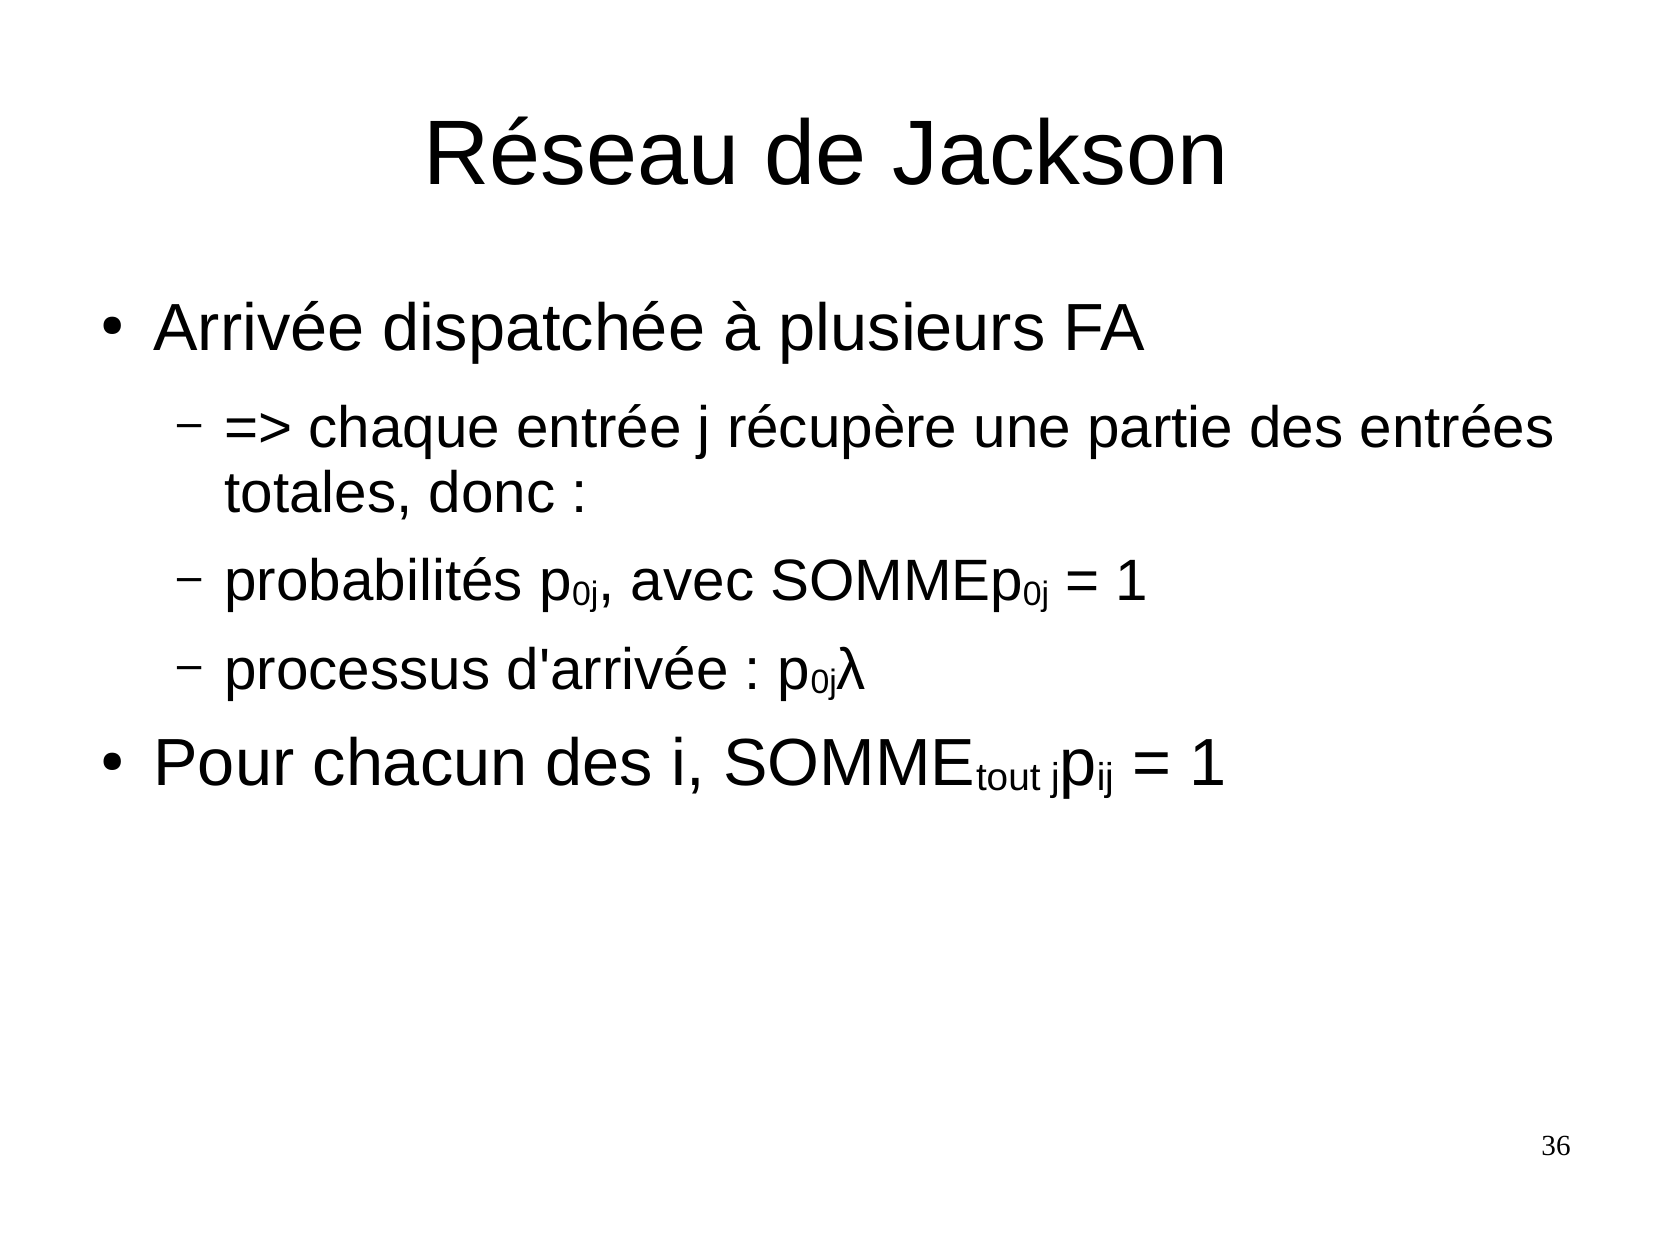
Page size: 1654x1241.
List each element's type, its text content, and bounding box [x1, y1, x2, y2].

list Arrivée dispatchée à plusieurs FA => chaque entrée j récupère une partie des entrées totales, donc : probabilités p0j, avec SOMMEp0j = 1 processus d'arrivée : p0jλ Pour chacun des i, SOMMEtout jpij = 1 [82, 290, 1571, 1094]
title Réseau de Jackson [82, 56, 1571, 250]
